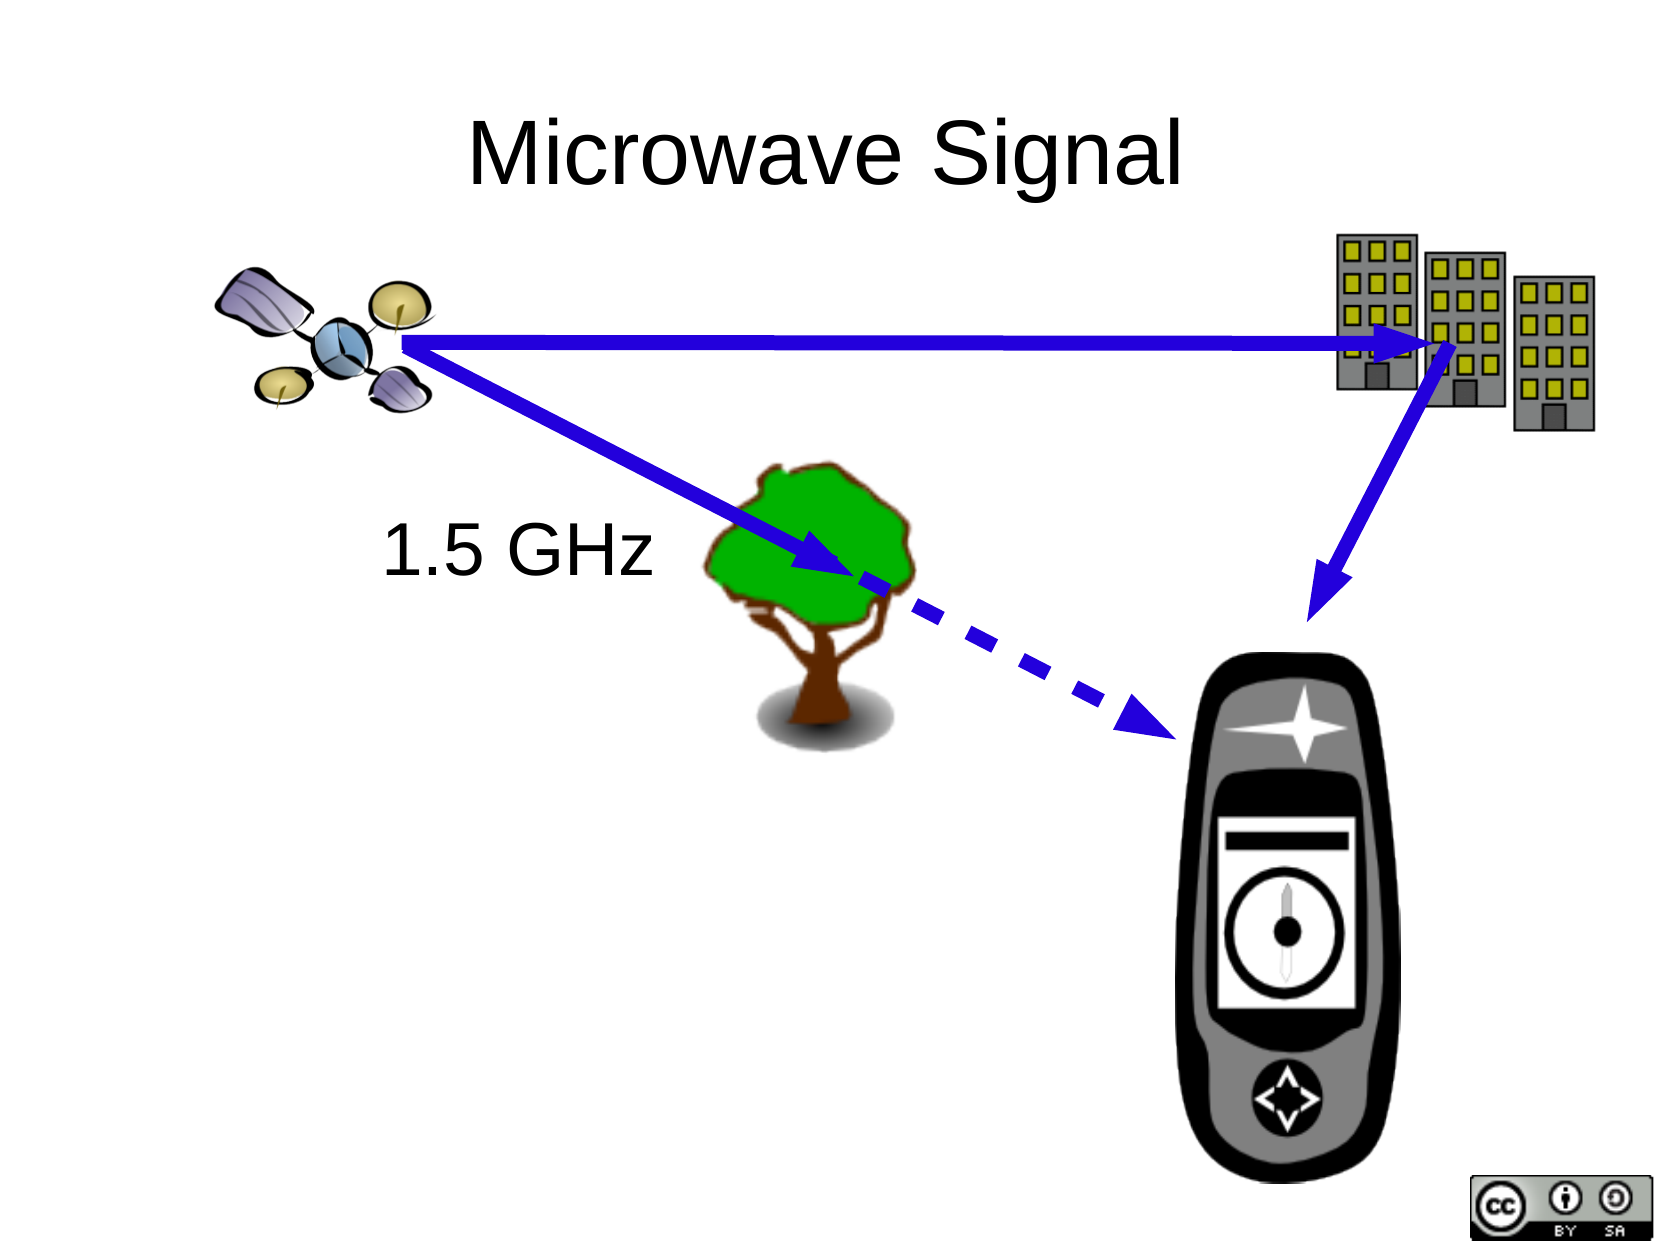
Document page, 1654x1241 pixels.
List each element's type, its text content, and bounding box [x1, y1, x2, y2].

title Microwave Signal [82, 49, 1571, 257]
picture [432, 350, 537, 404]
picture [1470, 1175, 1654, 1241]
text_box 1.5 GHz [366, 500, 672, 600]
picture [600, 376, 1051, 827]
picture [1175, 652, 1401, 1184]
picture [86, 182, 537, 501]
picture [1300, 194, 1628, 448]
